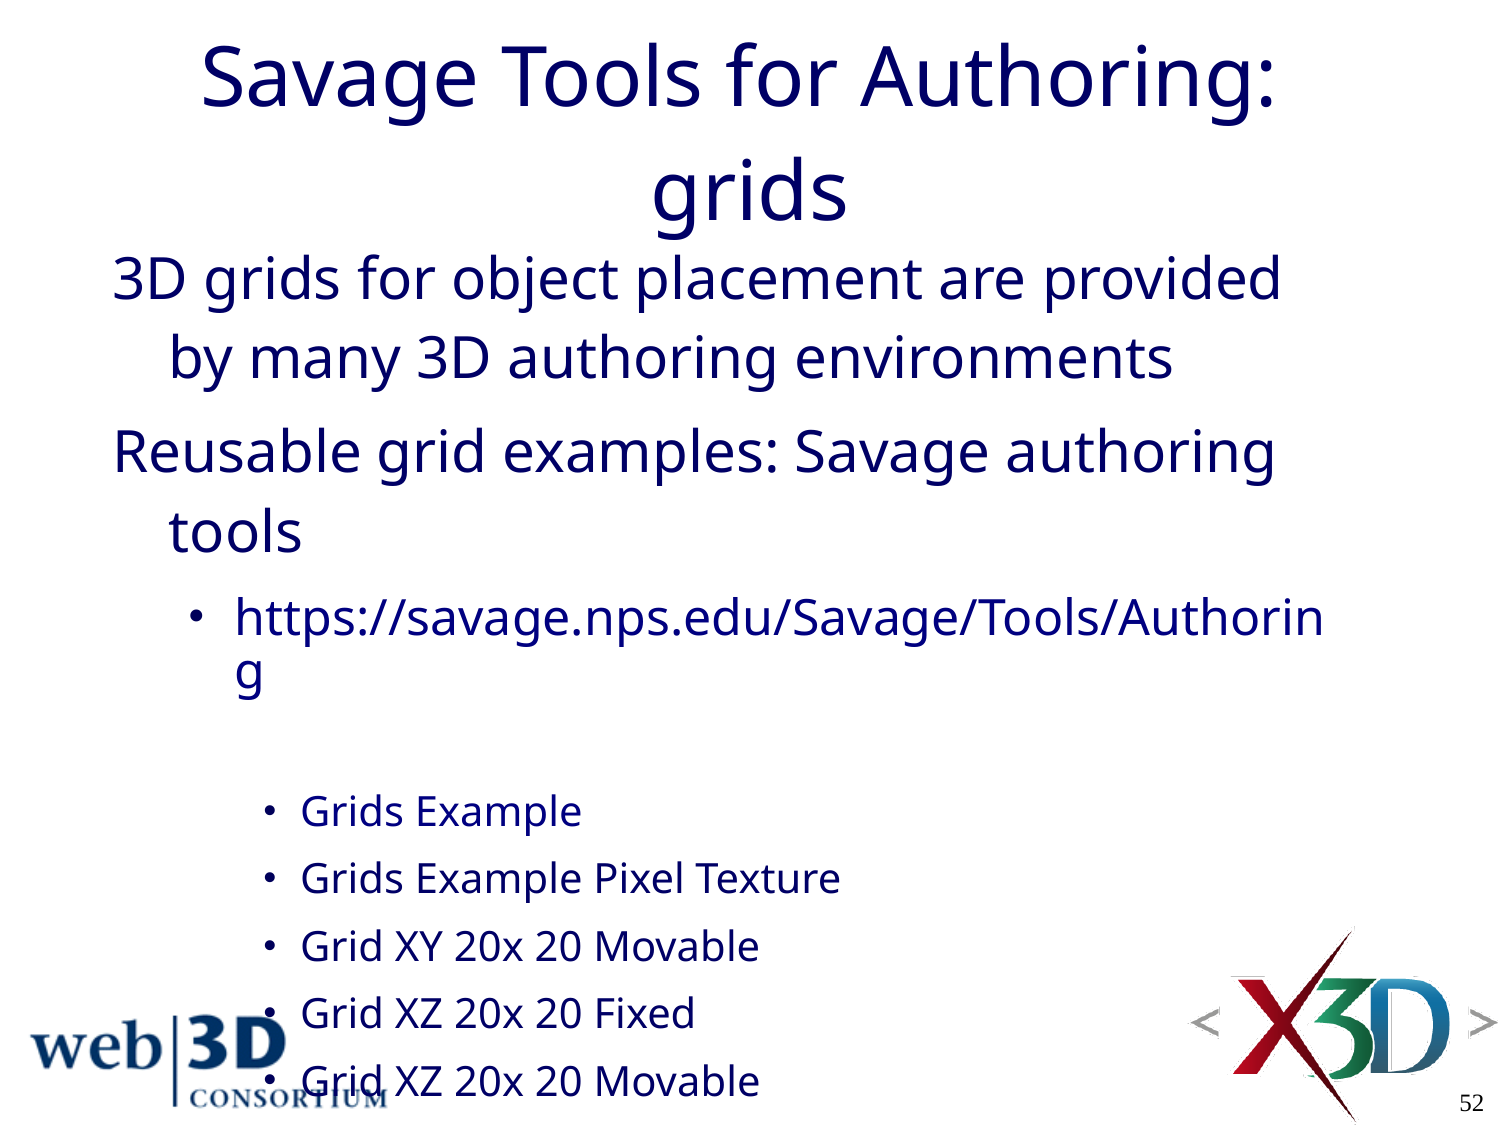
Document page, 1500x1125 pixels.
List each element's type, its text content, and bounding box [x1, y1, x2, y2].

list 3D grids for object placement are provided by many 3D authoring environments Reusable grid examples: Savage authoring tools https://savage.nps.edu/Savage/Tools/Authoring Grids Example Grids Example Pixel Texture Grid XY 20x 20 Movable Grid XZ 20x 20 Fixed Grid XZ 20x 20 Movable Grid XZExample Grid XZPrototype Grid YZ 20x 20 Movable [112, 237, 1351, 1021]
picture [408, 1074, 413, 1087]
title Savage Tools for Authoring: grids [112, 37, 1388, 226]
picture [309, 1021, 324, 1025]
picture [365, 1021, 376, 1025]
picture [1187, 926, 1500, 1125]
picture [12, 998, 413, 1118]
